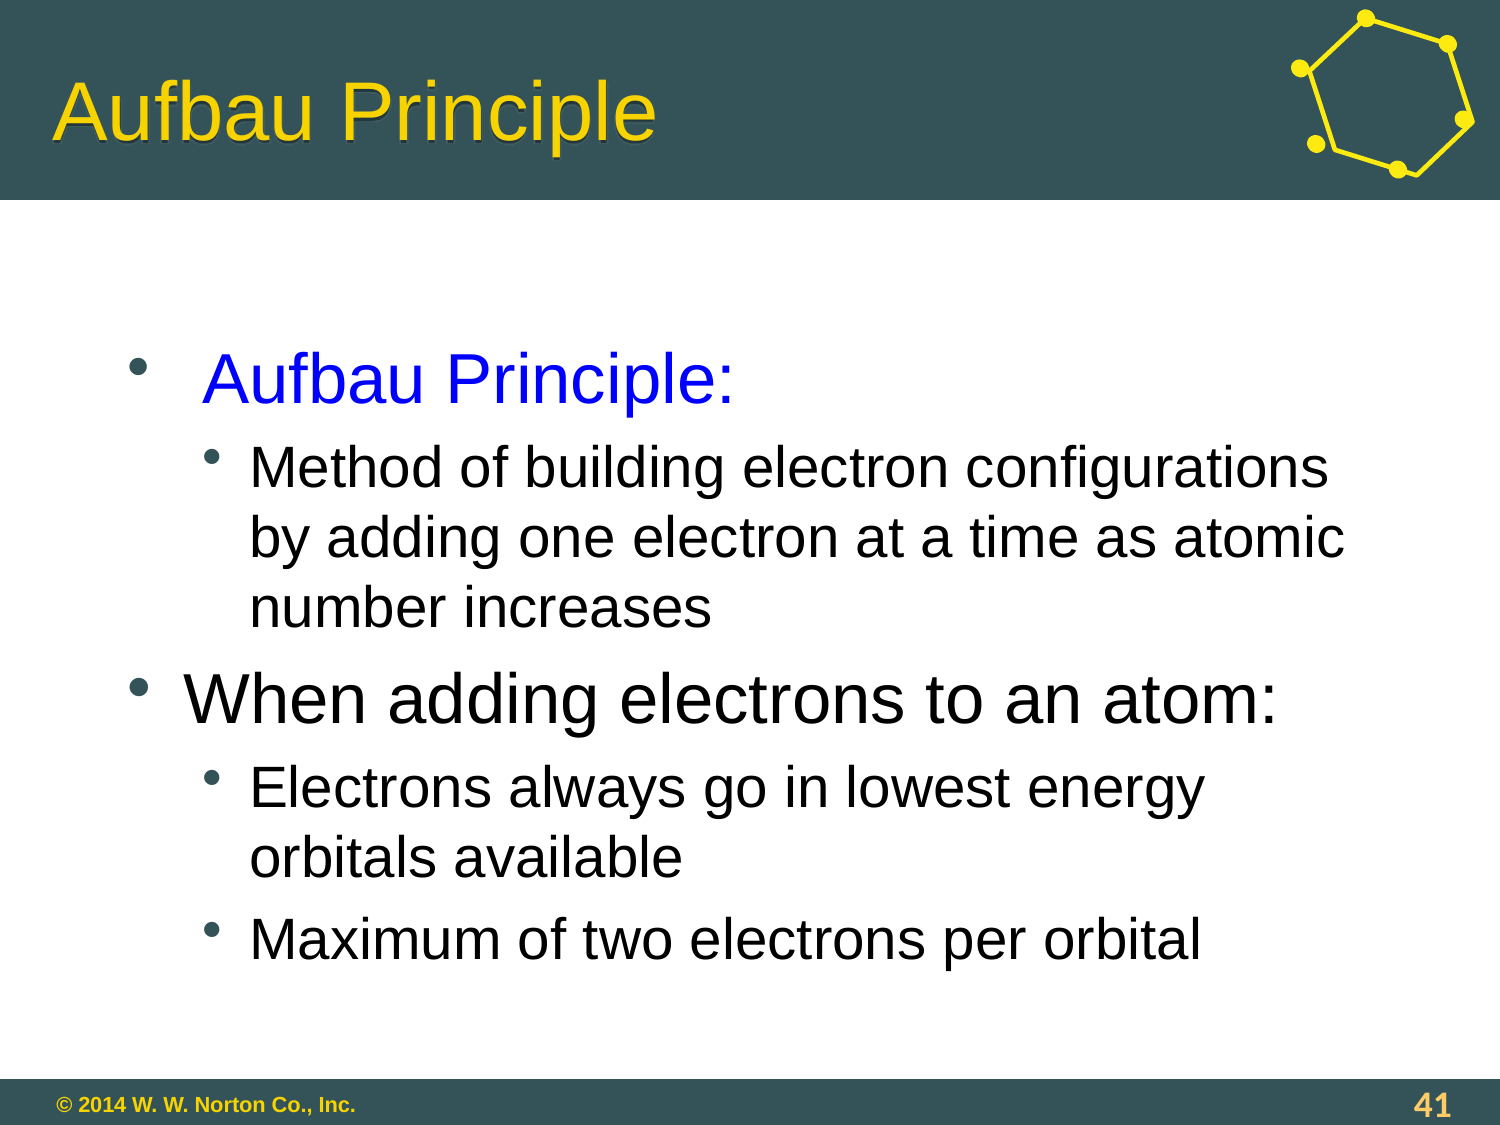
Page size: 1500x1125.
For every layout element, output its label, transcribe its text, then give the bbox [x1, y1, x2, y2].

slide_number <number> [1390, 1076, 1468, 1125]
title Aufbau Principle [37, 19, 1118, 195]
list Aufbau Principle: Method of building electron configurations by adding one electron at a time as atomic number increases When adding electrons to an atom: Electrons always go in lowest energy orbitals available Maximum of two electrons per orbital [112, 324, 1388, 988]
